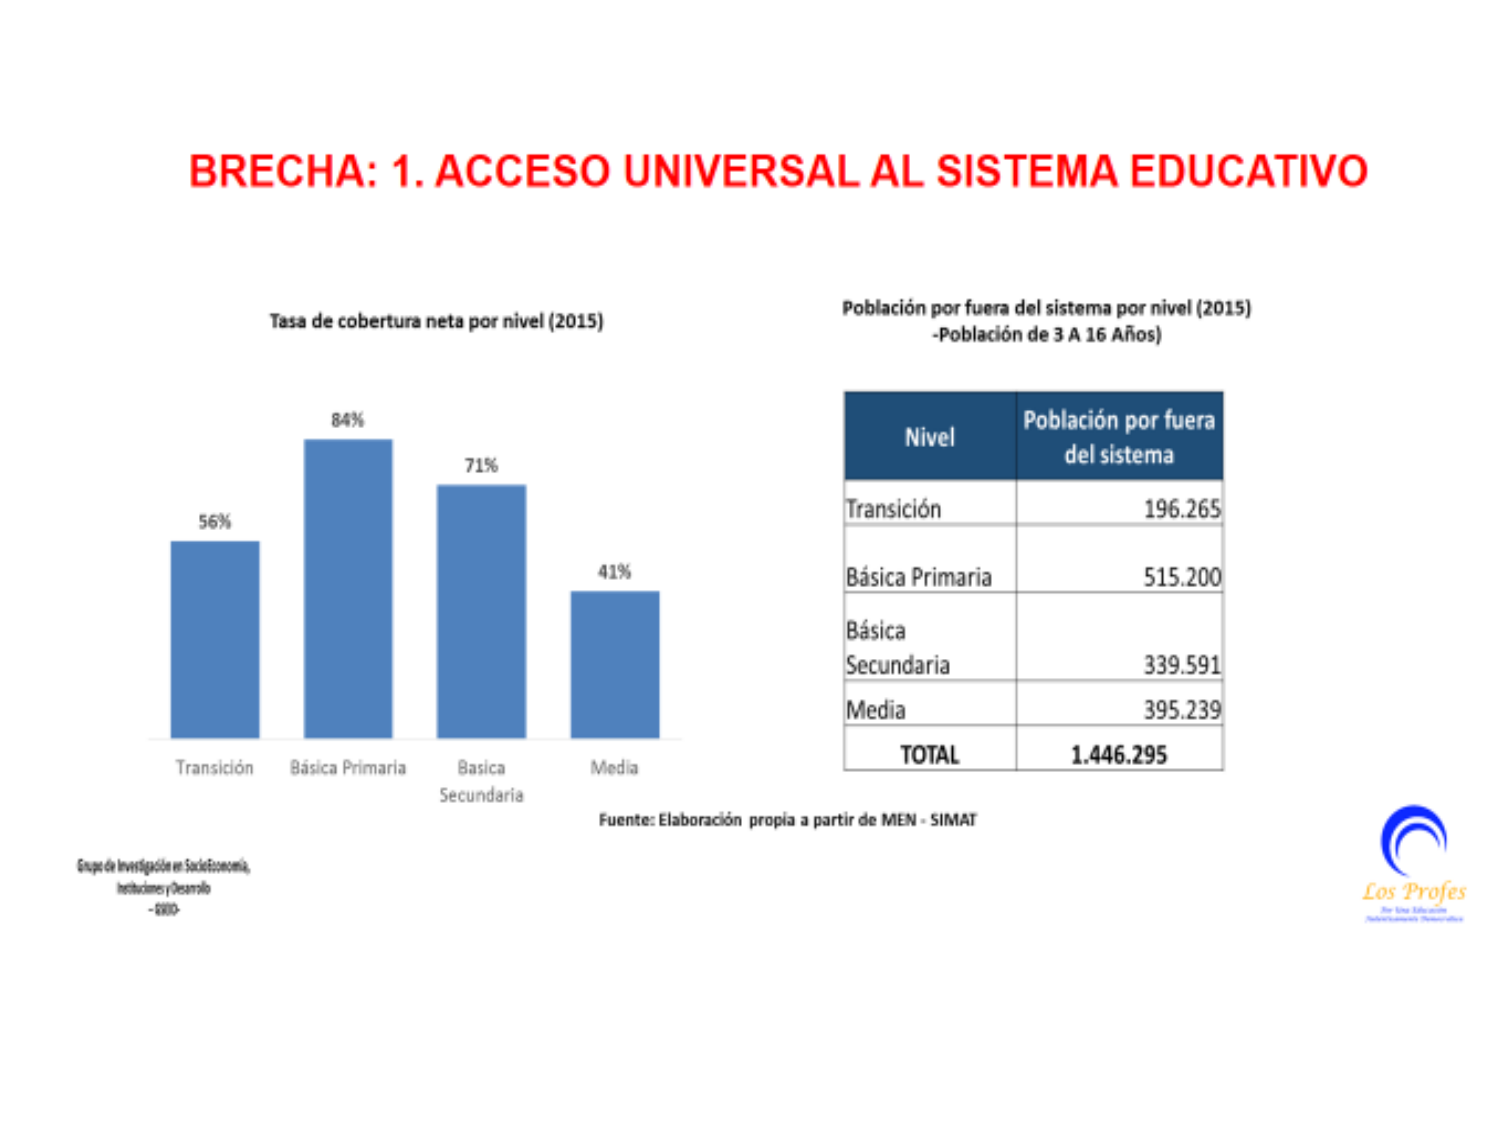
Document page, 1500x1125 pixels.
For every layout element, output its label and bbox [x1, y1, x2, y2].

picture [72, 84, 1487, 938]
